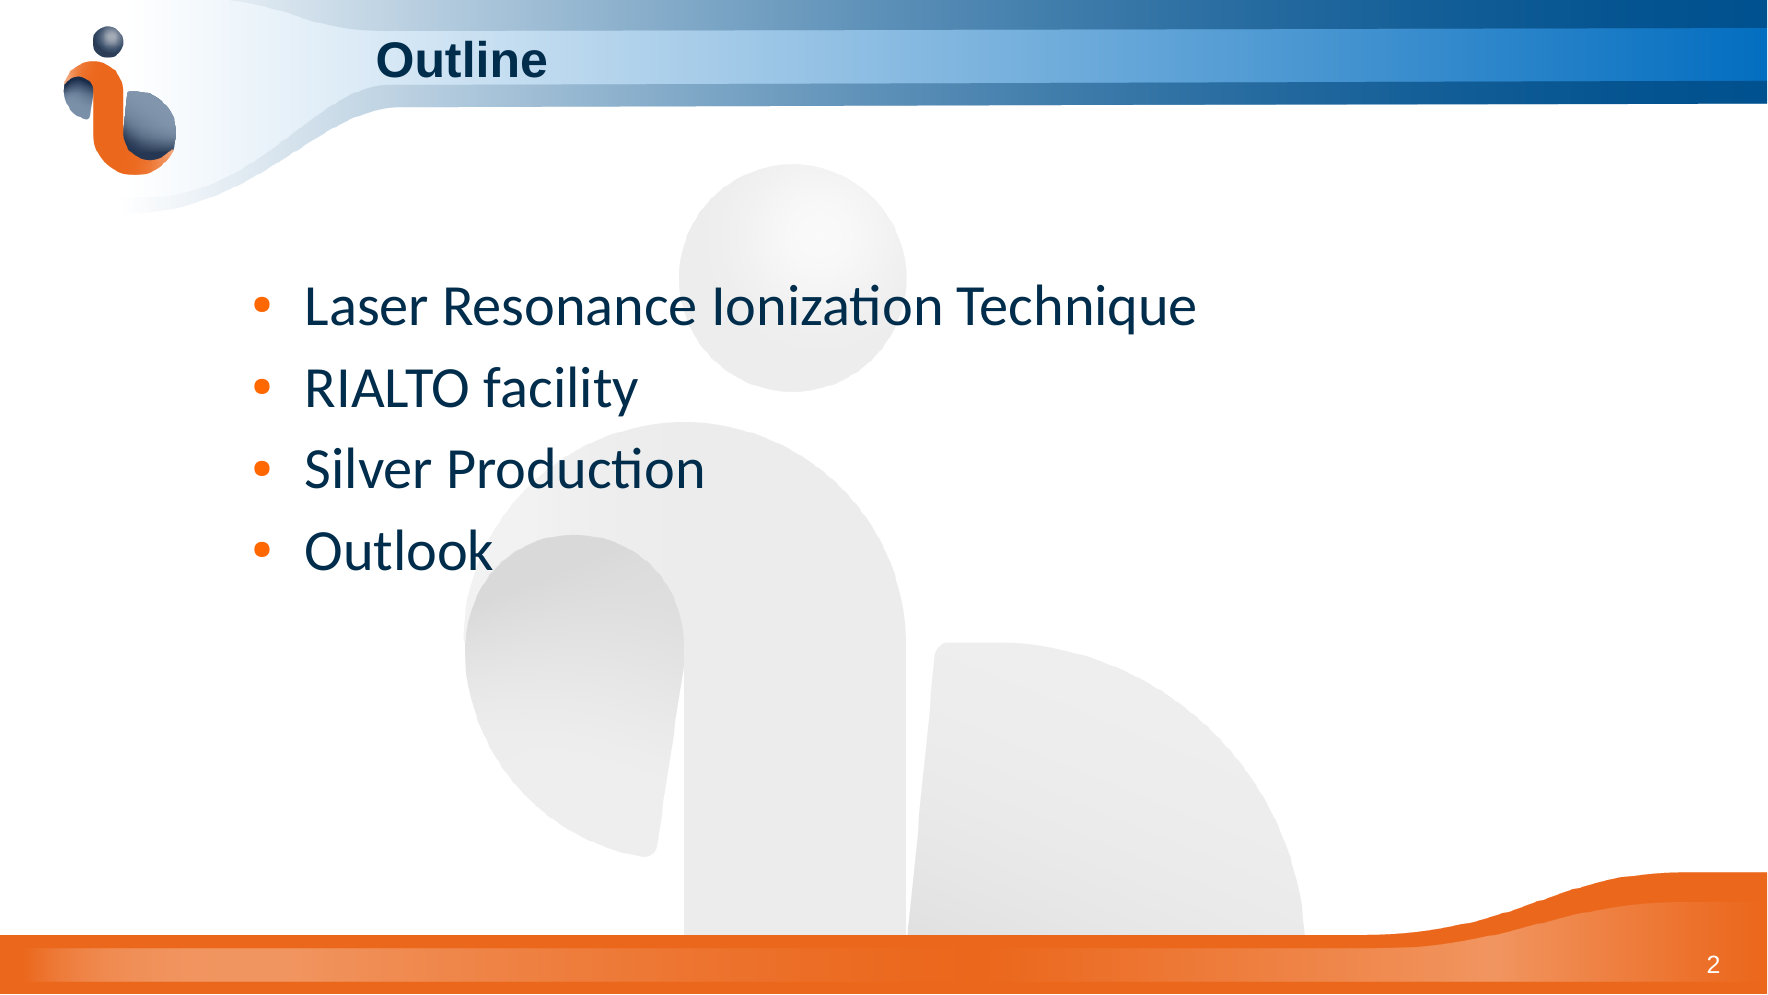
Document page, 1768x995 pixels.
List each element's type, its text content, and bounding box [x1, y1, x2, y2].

list Laser Resonance Ionization Technique RIALTO facility Silver Production Outlook [233, 283, 1376, 914]
picture [0, 0, 1768, 994]
title Outline [375, 24, 1309, 96]
